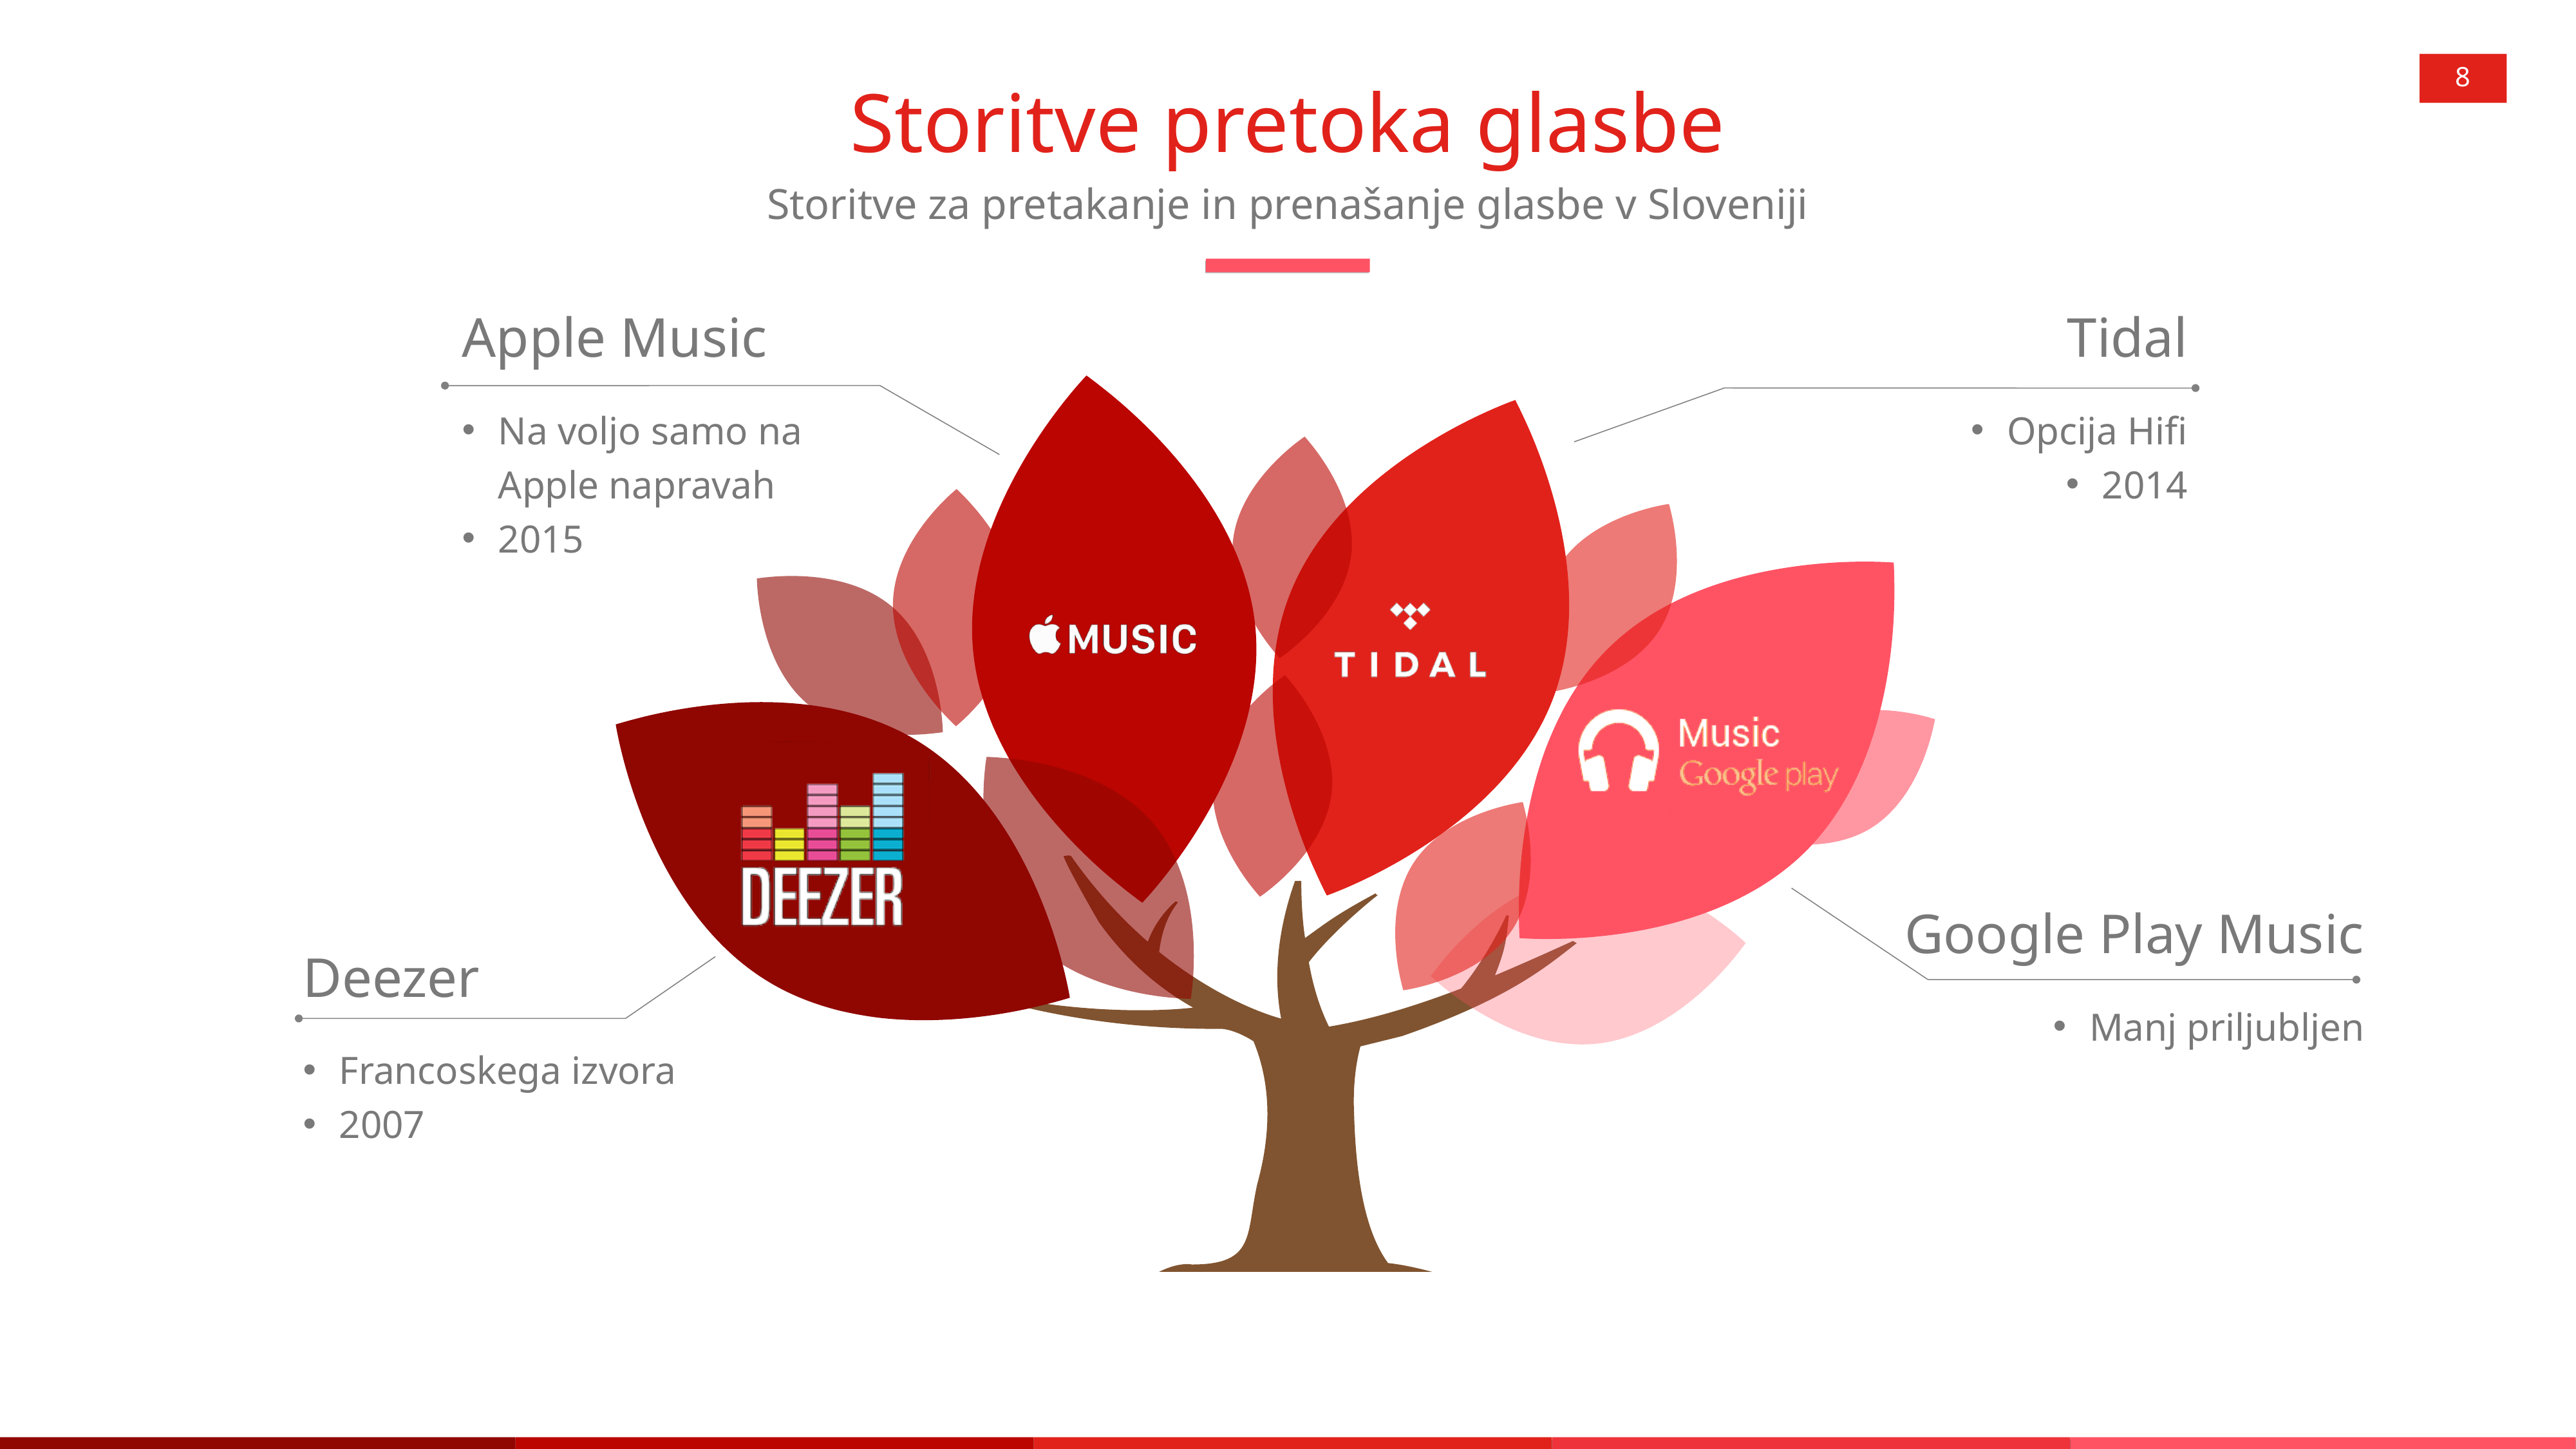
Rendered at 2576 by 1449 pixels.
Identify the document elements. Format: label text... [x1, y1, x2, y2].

title Storitve pretoka glasbe [193, 60, 2383, 180]
text_box [616, 375, 1895, 1272]
picture [1012, 607, 1206, 665]
text_box Na voljo samo na Apple napravah 2015 [452, 393, 903, 540]
text_box Francoskega izvora 2007 [293, 1032, 744, 1179]
text_box [1205, 258, 1370, 272]
picture [1219, 574, 2003, 821]
text_box Opcija Hifi 2014 [1746, 393, 2197, 540]
text_box Google Play Music [1894, 895, 2374, 970]
text_box Manj priljubljen [1923, 989, 2374, 1136]
slide_number <number> [2420, 53, 2507, 103]
text_box Tidal [1746, 299, 2197, 374]
text_box Apple Music [452, 299, 903, 374]
text_box Storitve za pretakanje in prenašanje glasbe v Sloveniji [196, 156, 2379, 245]
picture [473, 741, 1172, 952]
text_box Deezer [293, 938, 744, 1013]
